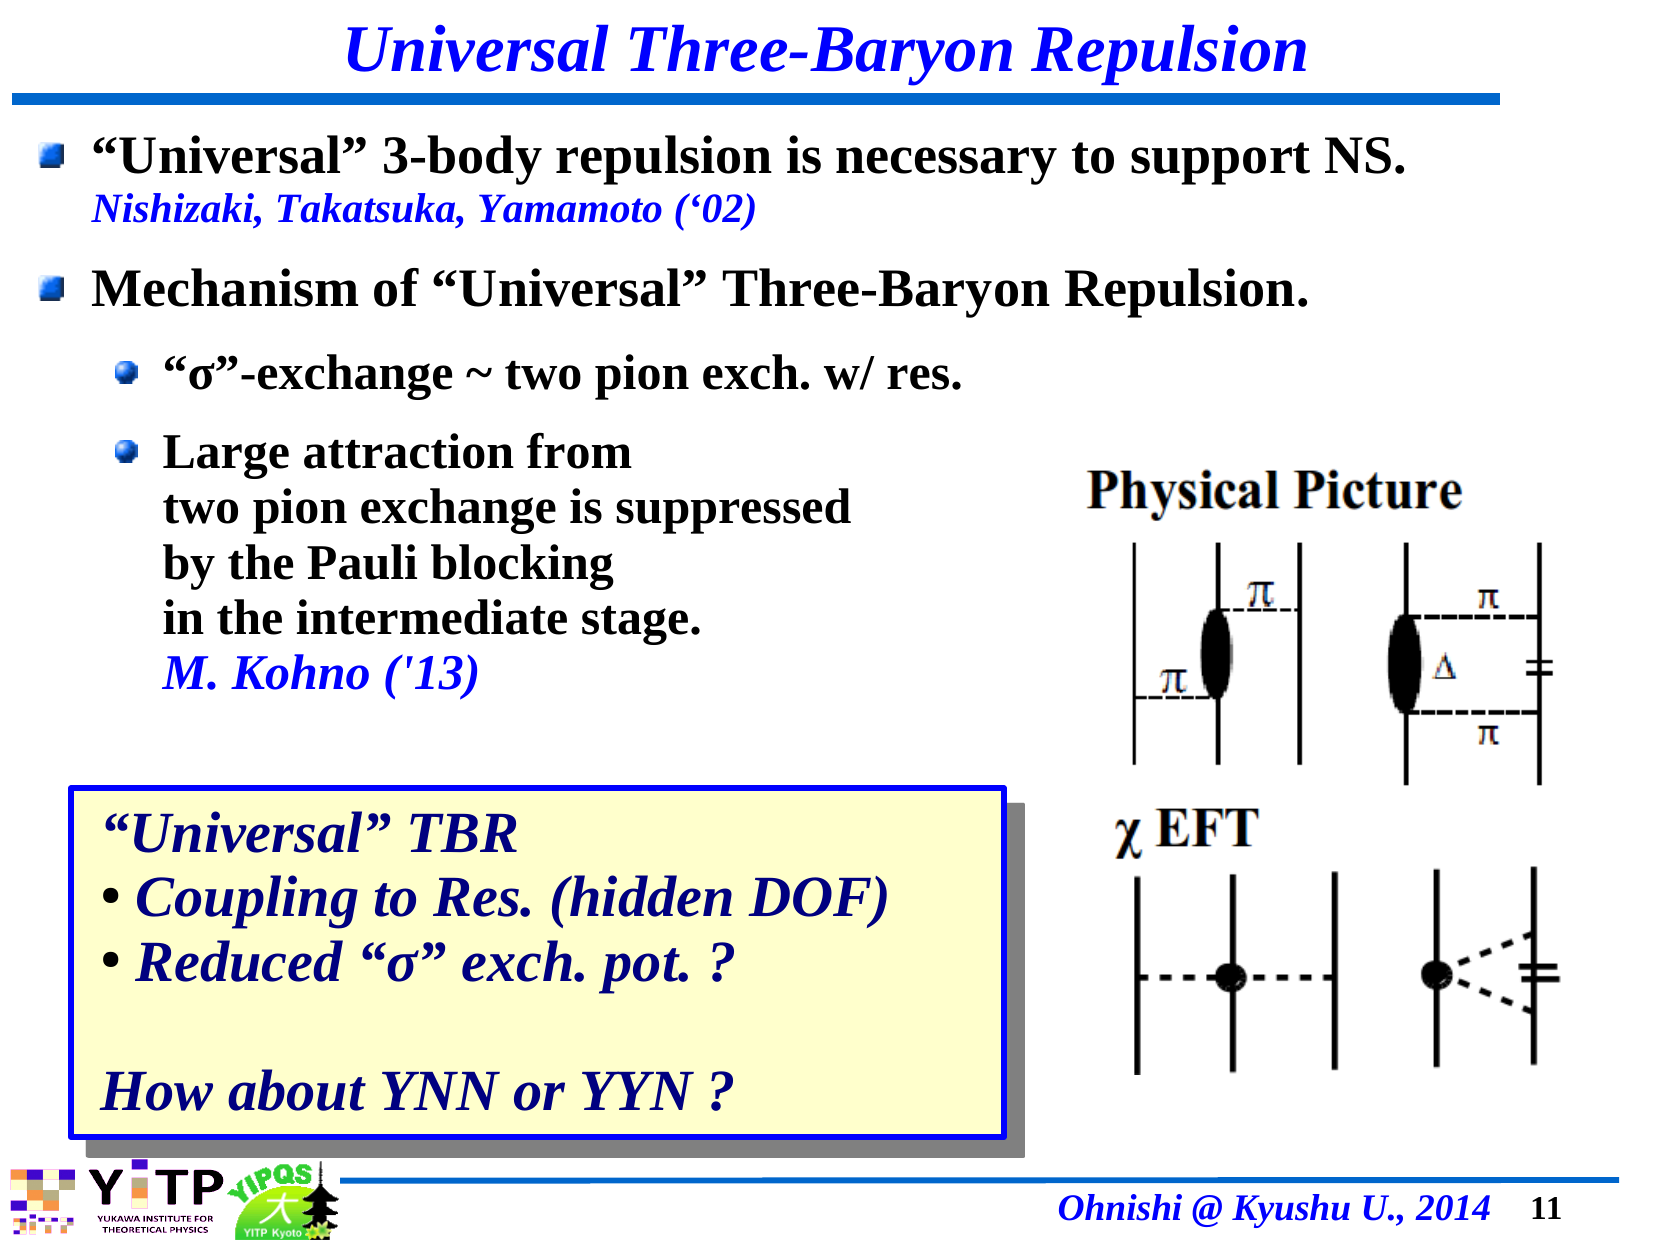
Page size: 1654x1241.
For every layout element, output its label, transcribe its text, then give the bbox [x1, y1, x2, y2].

text_box “Universal” TBR Coupling to Res. (hidden DOF) Reduced “σ” exch. pot. ? How about YNN or YYN ? [70, 788, 1004, 1138]
picture [1086, 460, 1575, 1075]
title Universal Three-Baryon Repulsion [0, 0, 1654, 99]
picture [0, 1154, 340, 1241]
list “Universal” 3-body repulsion is necessary to support NS. Nishizaki, Takatsuka, Yamamoto (‘02) Mechanism of “Universal” Three-Baryon Repulsion. “σ”-exchange ~ two pion exch. w/ res. Large attraction from two pion exchange is suppressed by the Pauli blocking in the intermediate stage. M. Kohno ('13) [20, 124, 1621, 1137]
